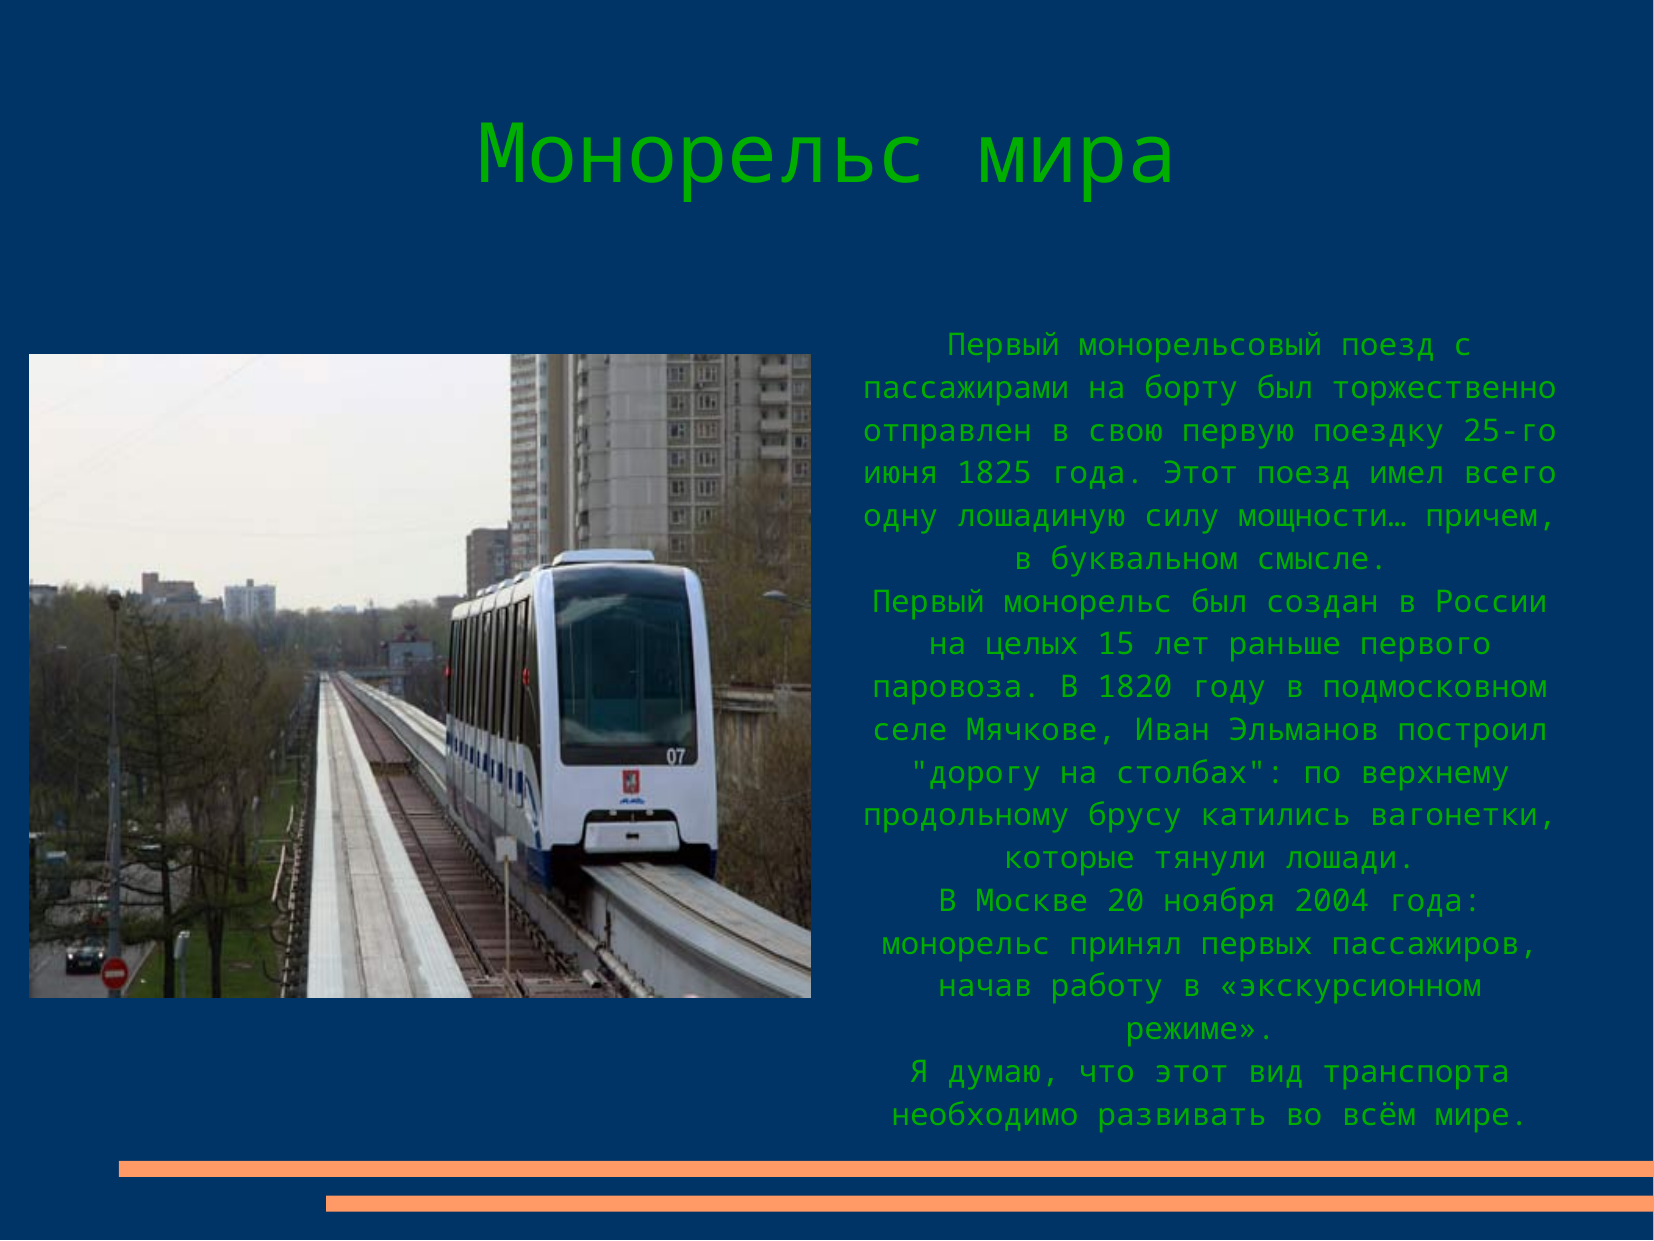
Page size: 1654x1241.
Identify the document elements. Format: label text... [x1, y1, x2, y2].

title Монорельс мира [121, 46, 1534, 254]
picture [29, 354, 811, 998]
list Первый монорельсовый поезд с пассажирами на борту был торжественно отправлен в свою первую поездку 25-го июня 1825 года. Этот поезд имел всего одну лошадиную силу мощности… причем, в буквальном смысле. Первый монорельс был создан в России на целых 15 лет раньше первого паровоза. В 1820 году в подмосковном селе Мячкове, Иван Эльманов построил "дорогу на столбах": по верхнему продольному брусу катились вагонетки, которые тянули лошади. В Москве 20 ноября 2004 года: монорельс принял первых пассажиров, начав работу в «экскурсионном режиме». Я думаю, что этот вид транспорта необходимо развивать во всём мире. [858, 322, 1562, 1133]
